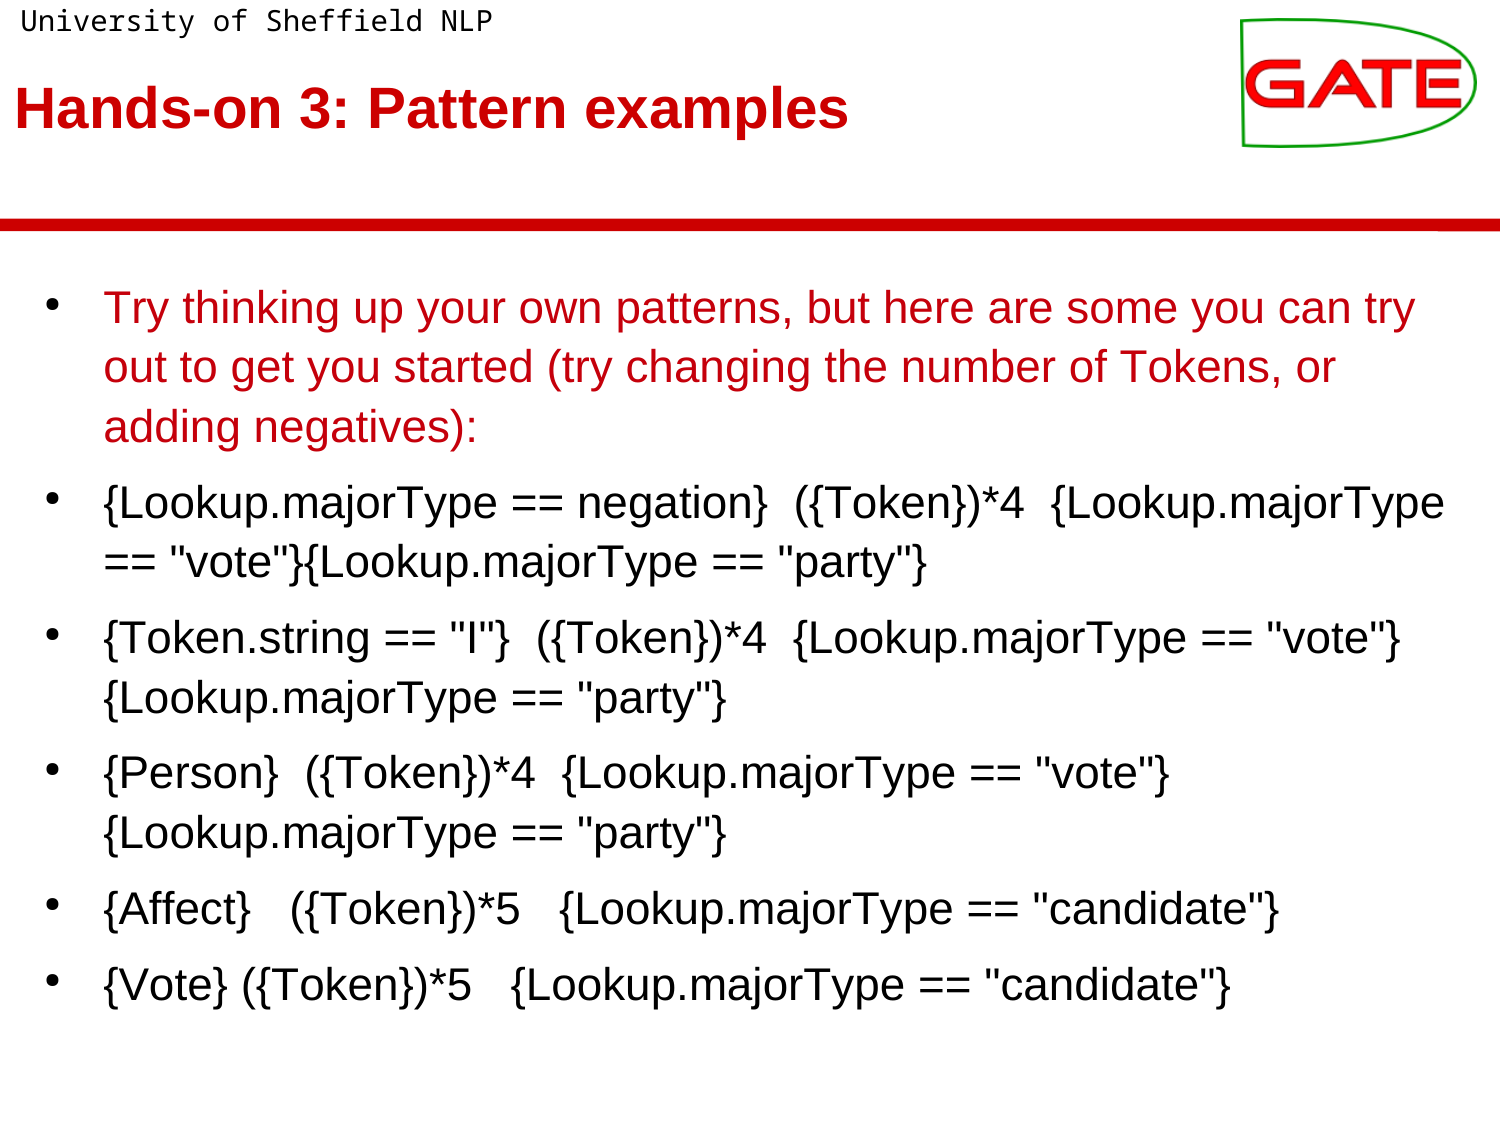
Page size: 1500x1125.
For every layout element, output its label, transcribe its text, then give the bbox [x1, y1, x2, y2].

picture [1240, 18, 1477, 148]
title Hands-on 3: Pattern examples [0, 11, 1239, 205]
list Try thinking up your own patterns, but here are some you can try out to get you started (try changing the number of Tokens, or adding negatives): {Lookup.majorType == negation} ({Token})*4 {Lookup.majorType == "vote"}{Lookup.majorType == "party"} {Token.string == "I"} ({Token})*4 {Lookup.majorType == "vote"}{Lookup.majorType == "party"} {Person} ({Token})*4 {Lookup.majorType == "vote"}{Lookup.majorType == "party"} {Affect} ({Token})*5 {Lookup.majorType == "candidate"} {Vote} ({Token})*5 {Lookup.majorType == "candidate"} [29, 265, 1477, 1025]
